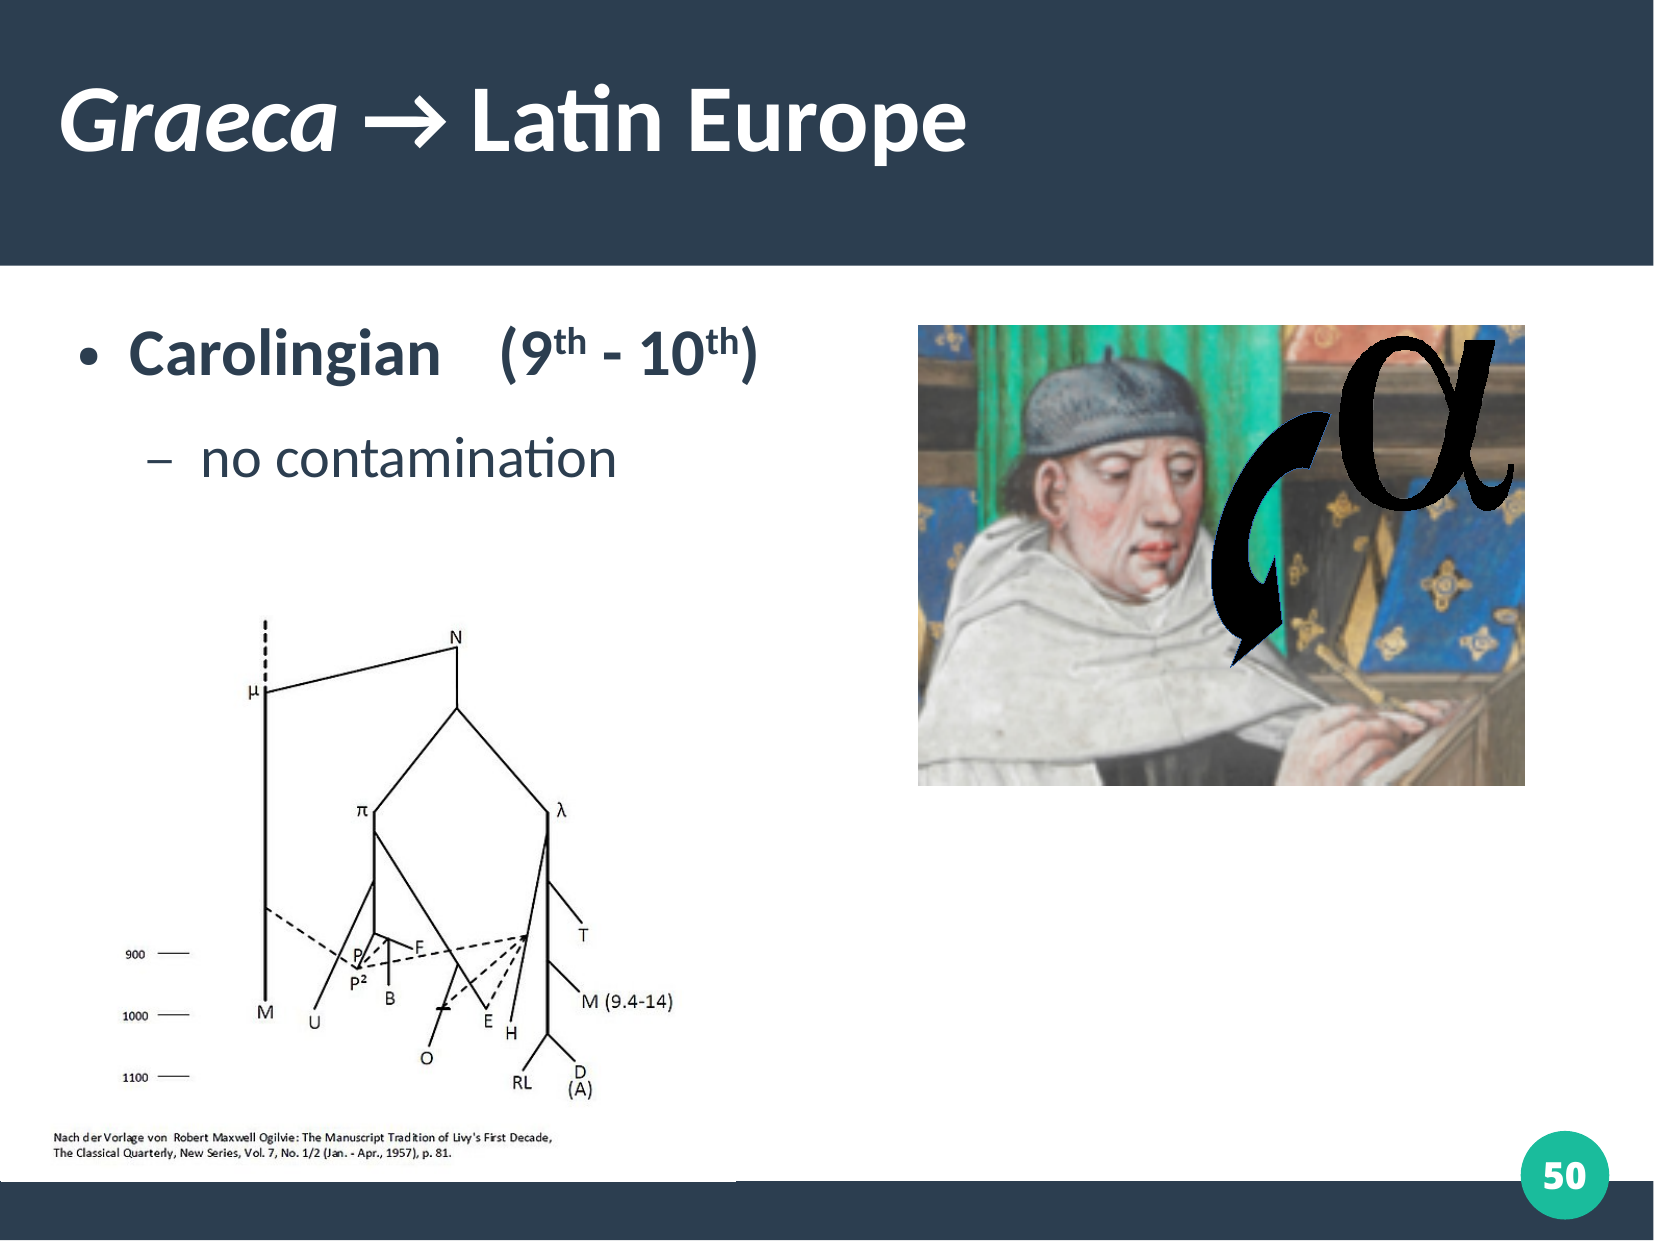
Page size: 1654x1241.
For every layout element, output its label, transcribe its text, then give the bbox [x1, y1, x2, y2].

list Carolingian (9th - 10th) no contamination [59, 324, 809, 1152]
picture [1, 557, 736, 1182]
text_box [1211, 411, 1332, 668]
title Graeca → Latin Europe [59, 49, 1595, 207]
picture [918, 247, 1528, 786]
